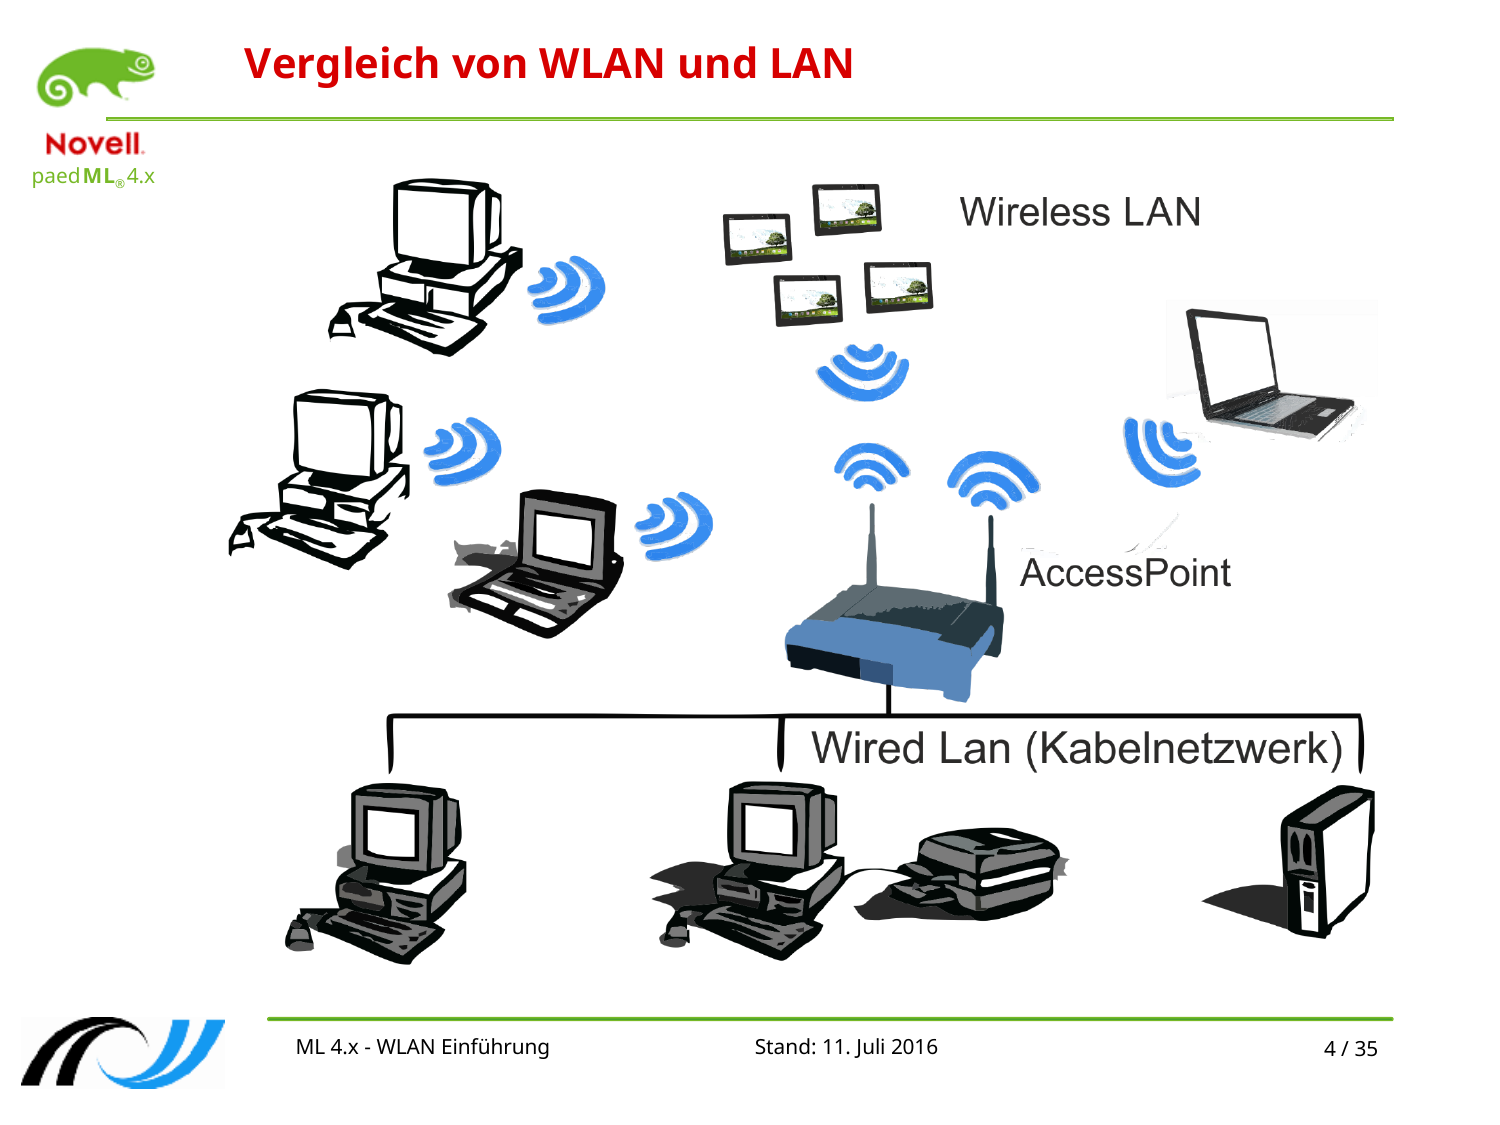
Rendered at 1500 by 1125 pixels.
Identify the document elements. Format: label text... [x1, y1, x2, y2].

picture [228, 178, 1378, 965]
title Vergleich von WLAN und LAN [214, 16, 1393, 108]
picture [24, 32, 167, 175]
picture [21, 1017, 225, 1089]
